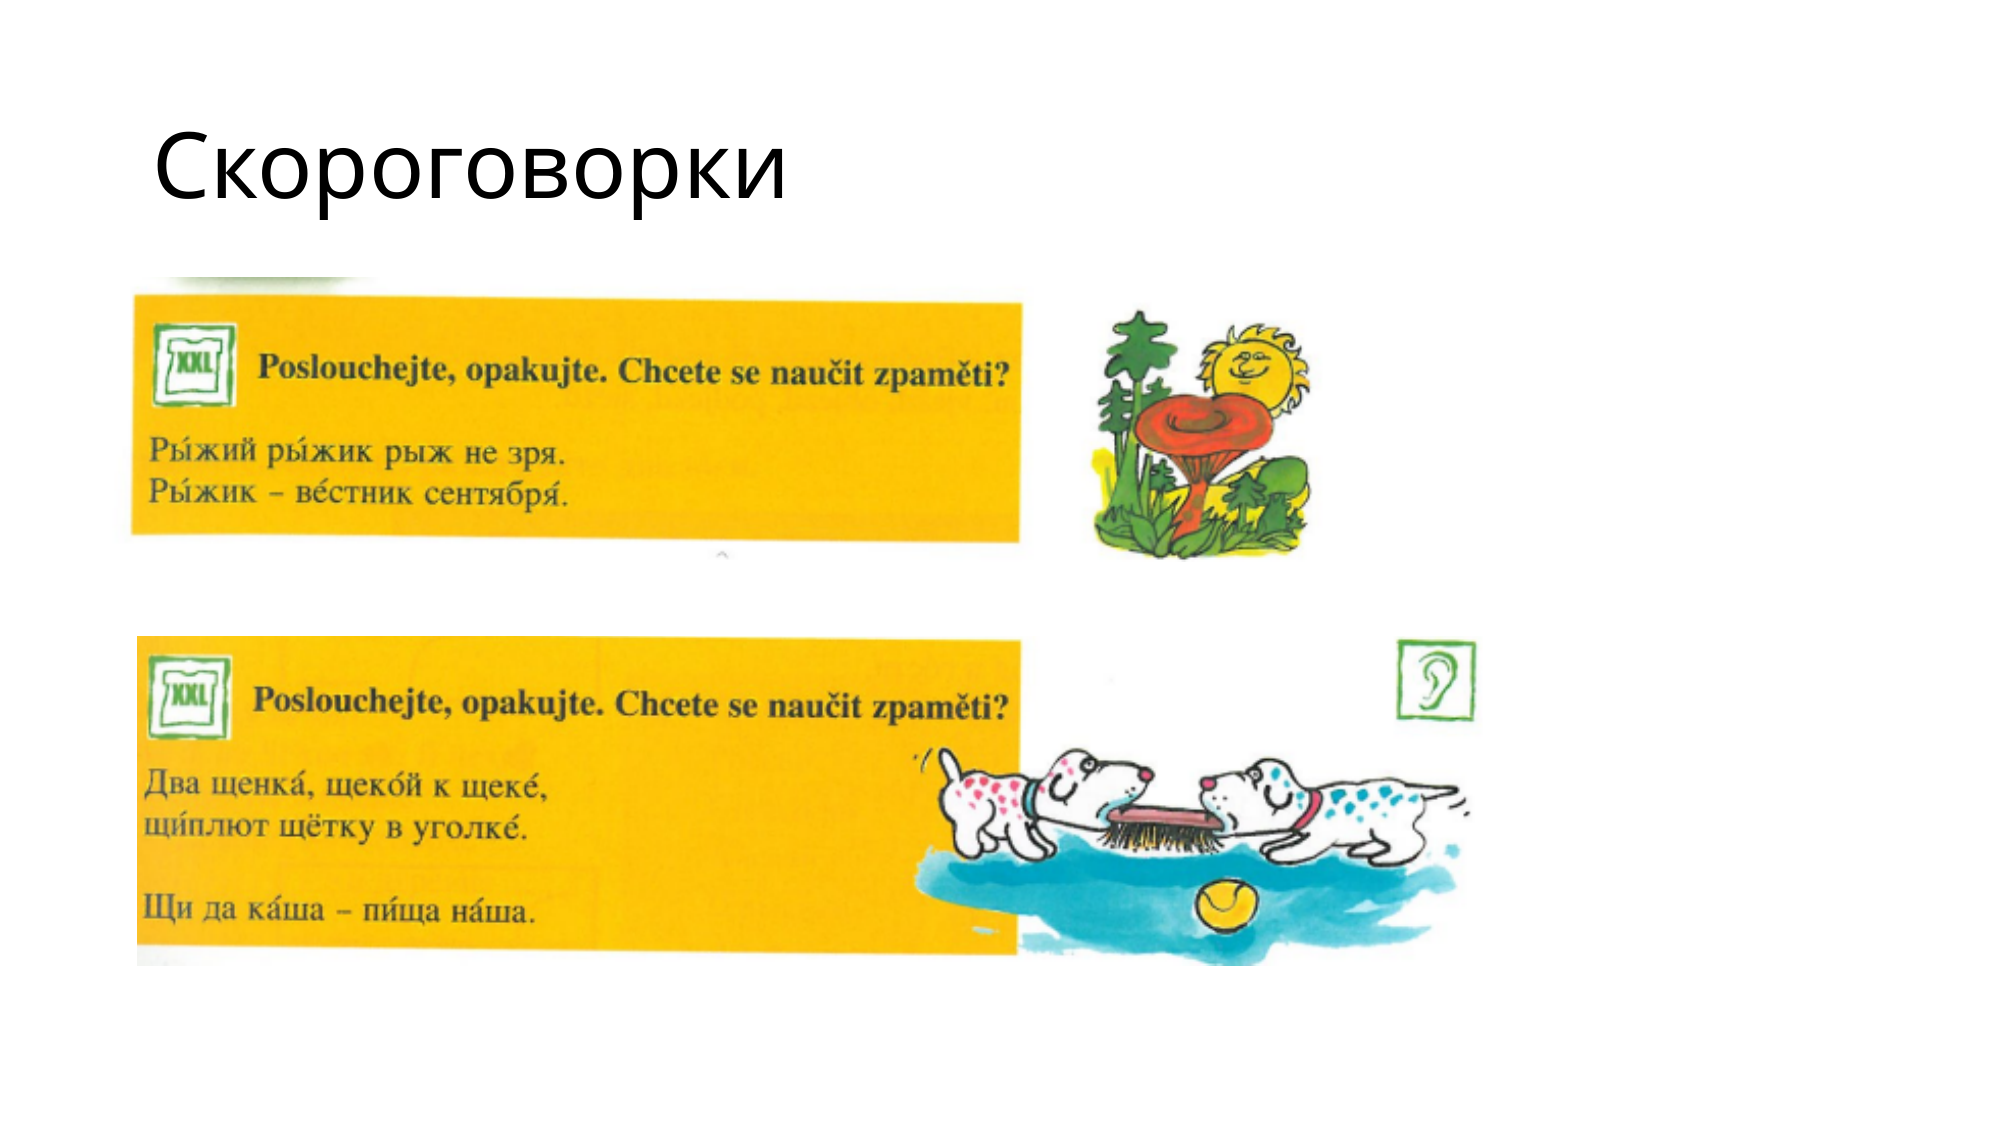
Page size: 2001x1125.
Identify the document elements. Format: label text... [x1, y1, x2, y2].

picture [111, 277, 1361, 562]
picture [137, 636, 1501, 966]
title Скороговорки [137, 59, 1863, 278]
